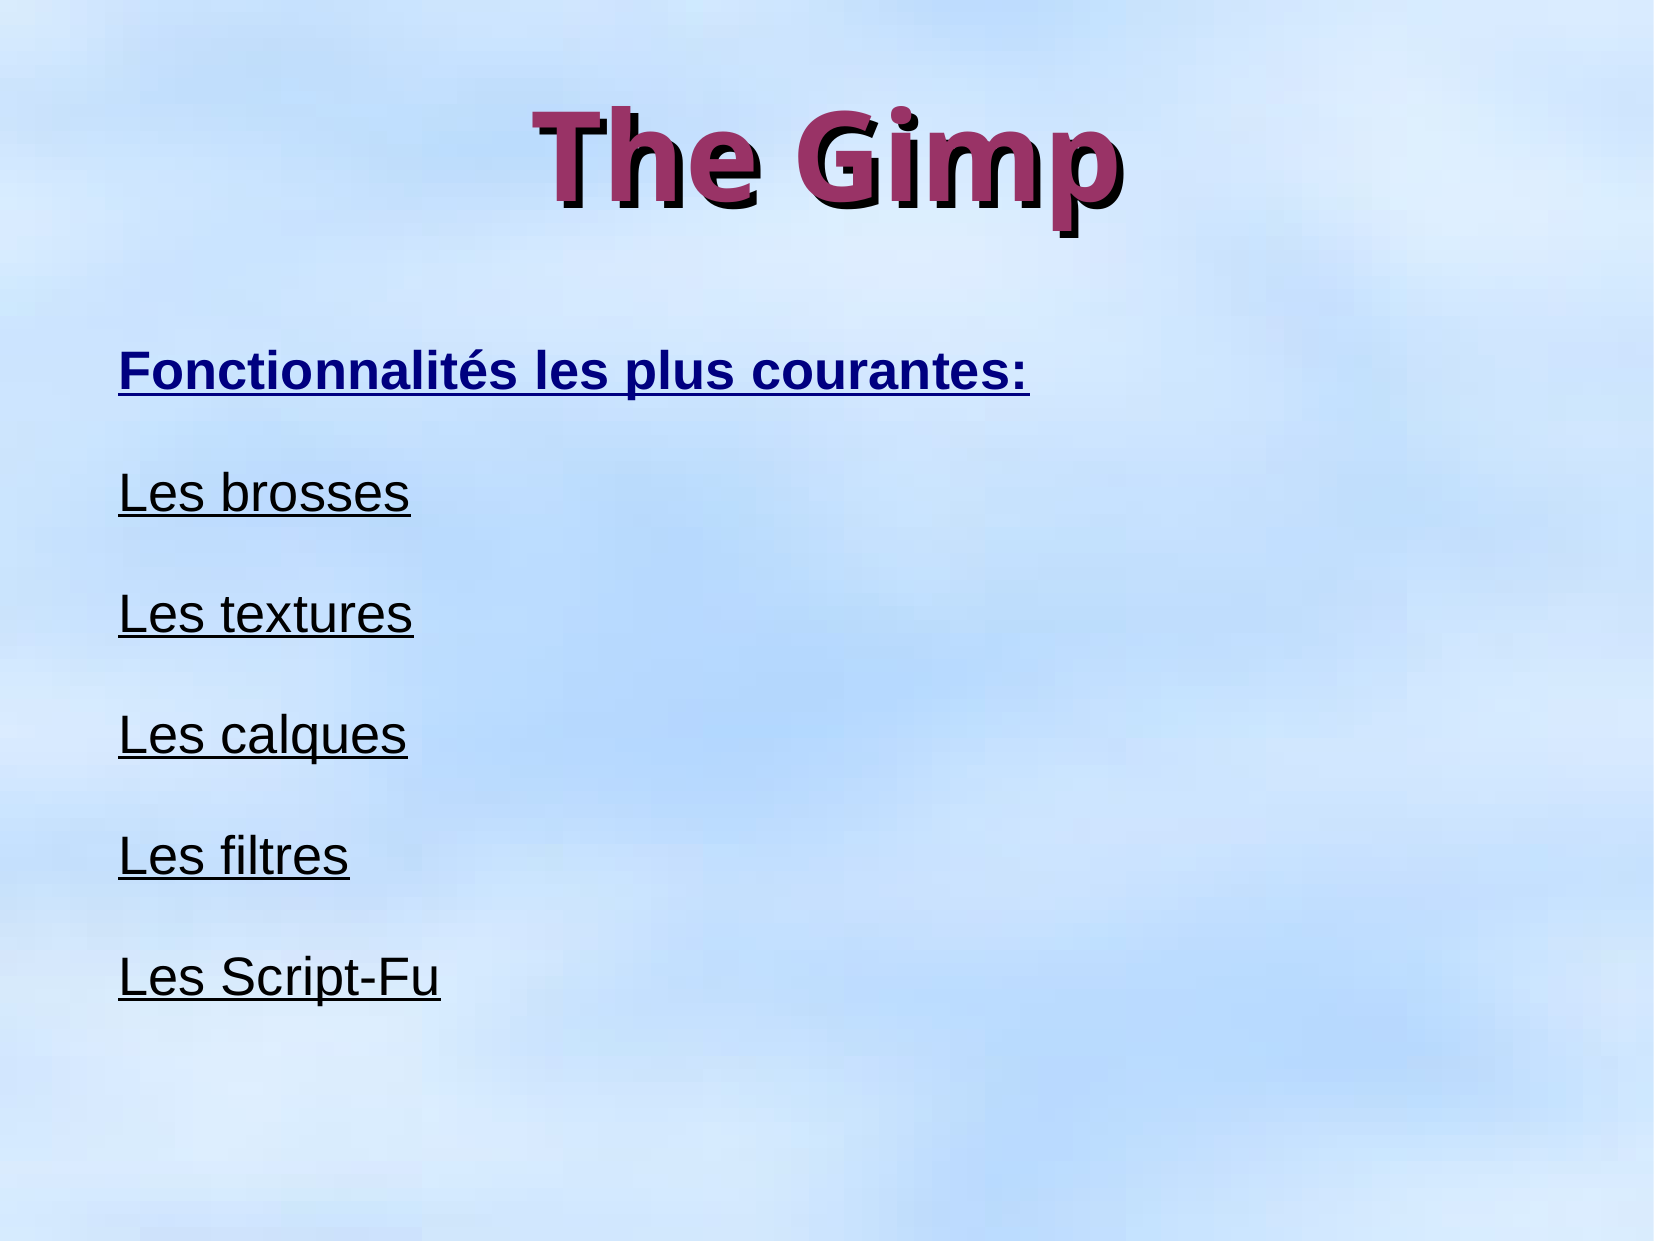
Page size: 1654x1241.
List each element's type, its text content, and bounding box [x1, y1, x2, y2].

subtitle Fonctionnalités les plus courantes: Les brosses Les textures Les calques Les filtres Les Script-Fu [82, 297, 1571, 1102]
title The Gimp [82, 49, 1571, 257]
picture [0, 0, 1654, 1241]
